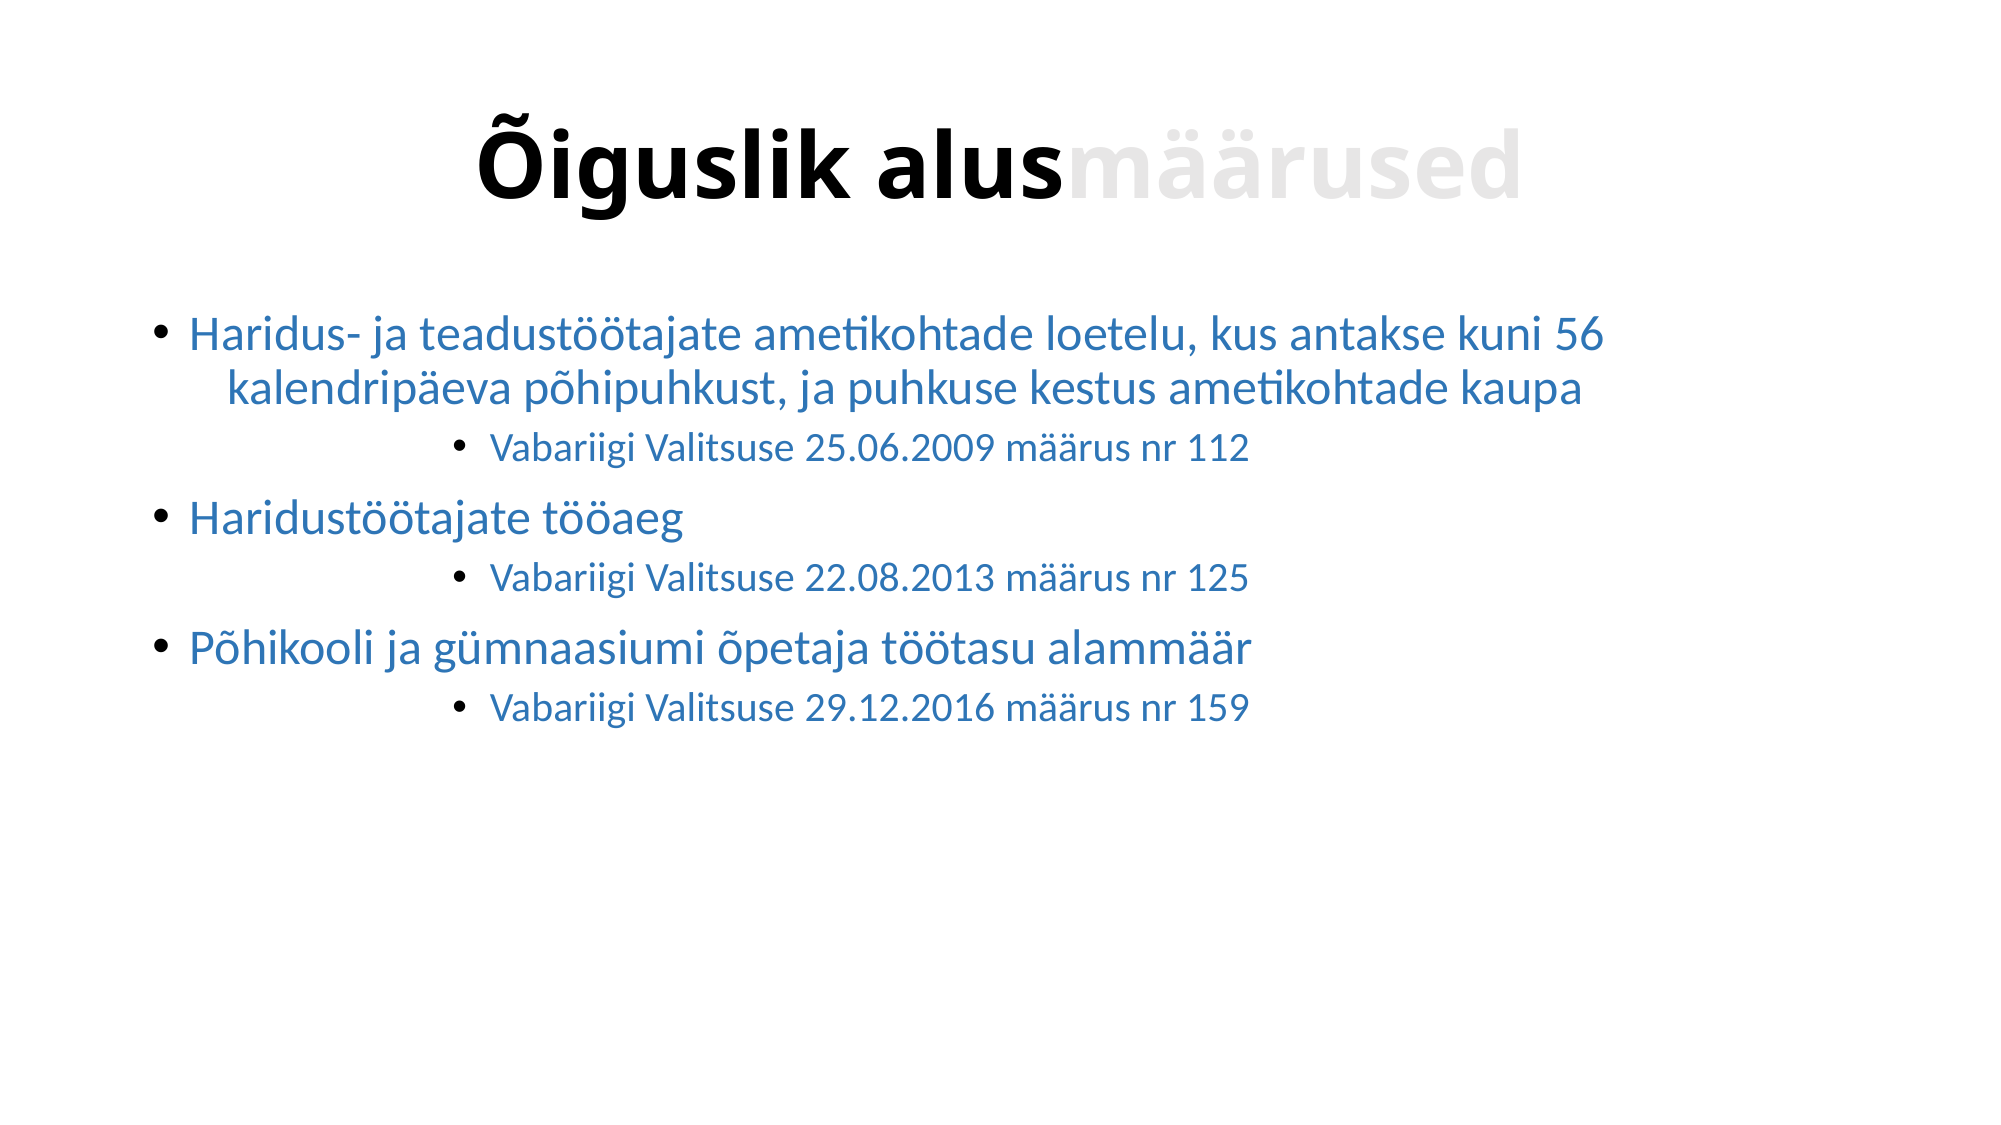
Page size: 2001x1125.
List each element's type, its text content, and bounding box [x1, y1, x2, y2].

list Haridus- ja teadustöötajate ametikohtade loetelu, kus antakse kuni 56 kalendripäeva põhipuhkust, ja puhkuse kestus ametikohtade kaupa Vabariigi Valitsuse 25.06.2009 määrus nr 112 Haridustöötajate tööaeg Vabariigi Valitsuse 22.08.2013 määrus nr 125 Põhikooli ja gümnaasiumi õpetaja töötasu alammäär Vabariigi Valitsuse 29.12.2016 määrus nr 159 [137, 299, 1863, 1014]
title Õiguslik alusmäärused [137, 59, 1863, 278]
